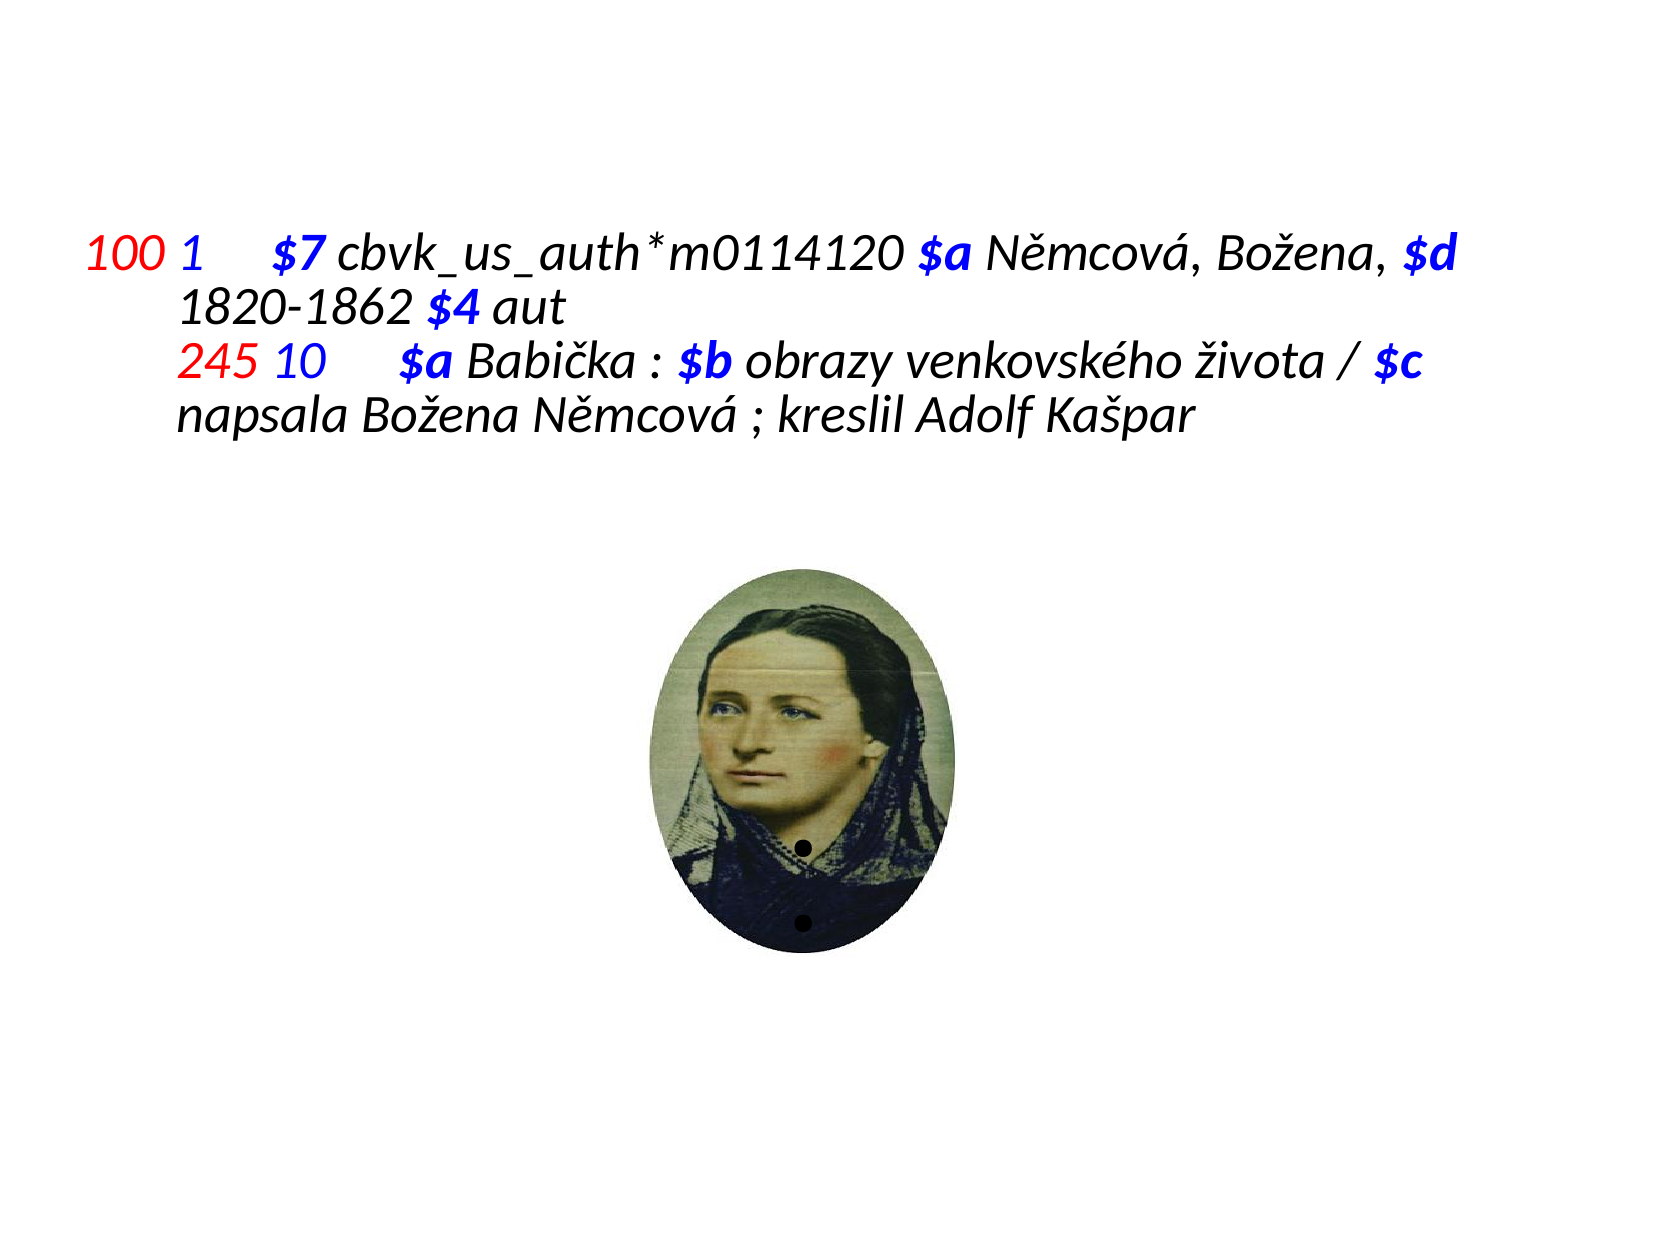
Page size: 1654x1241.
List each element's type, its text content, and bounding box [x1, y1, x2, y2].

subtitle [82, 519, 1571, 1182]
title 100 1 $7 cbvk_us_auth*m0114120 $a Němcová, Božena, $d 1820-1862 $4 aut 245 10 $a Babička : $b obrazy venkovského života / $c napsala Božena Němcová ; kreslil Adolf Kašpar [82, 49, 1571, 519]
